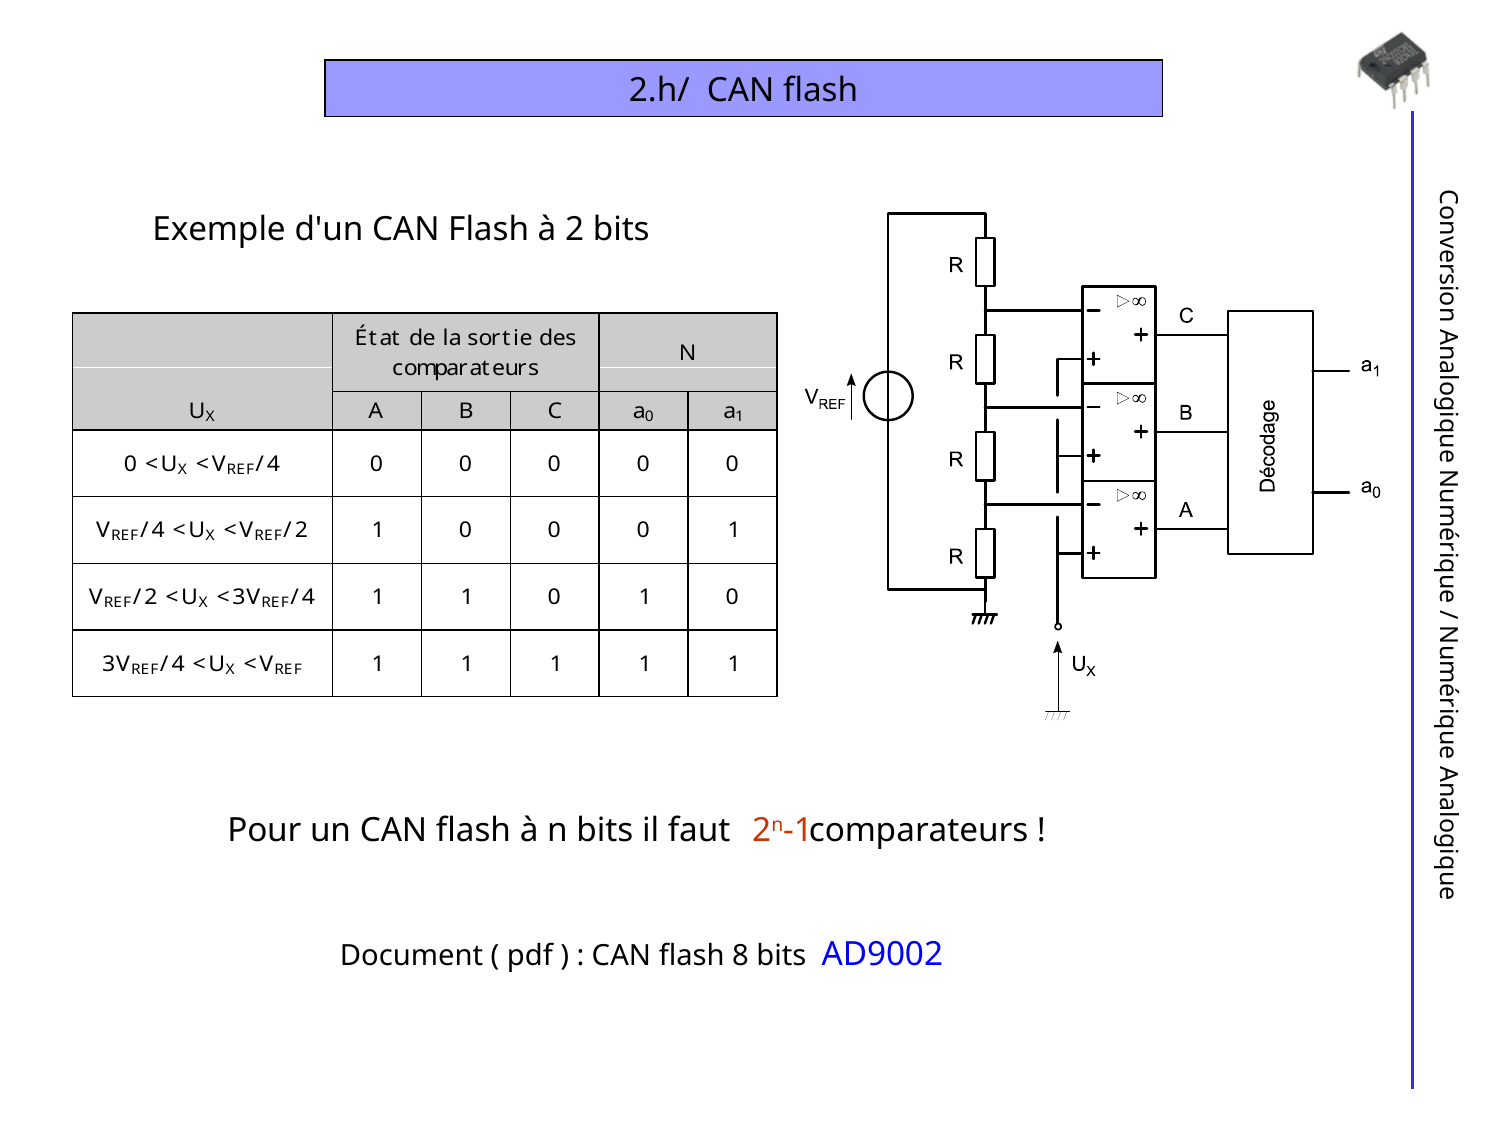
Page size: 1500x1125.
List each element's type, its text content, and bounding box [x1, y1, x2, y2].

text_box Exemple d'un CAN Flash à 2 bits [137, 199, 688, 255]
text_box 2n-1 [737, 799, 863, 856]
chart [37, 212, 1413, 736]
text_box Document ( pdf ) : CAN flash 8 bits AD9002 [324, 924, 1001, 986]
text_box Pour un CAN flash à n bits il faut comparateurs ! [863, 799, 1188, 856]
title 2.h/ CAN flash [324, 59, 1163, 117]
text_box Pour un CAN flash à n bits il faut comparateurs ! [212, 799, 737, 856]
picture [1351, 24, 1438, 113]
text_box Conversion Analogique Numérique / Numérique Analogique [1414, 174, 1473, 1001]
